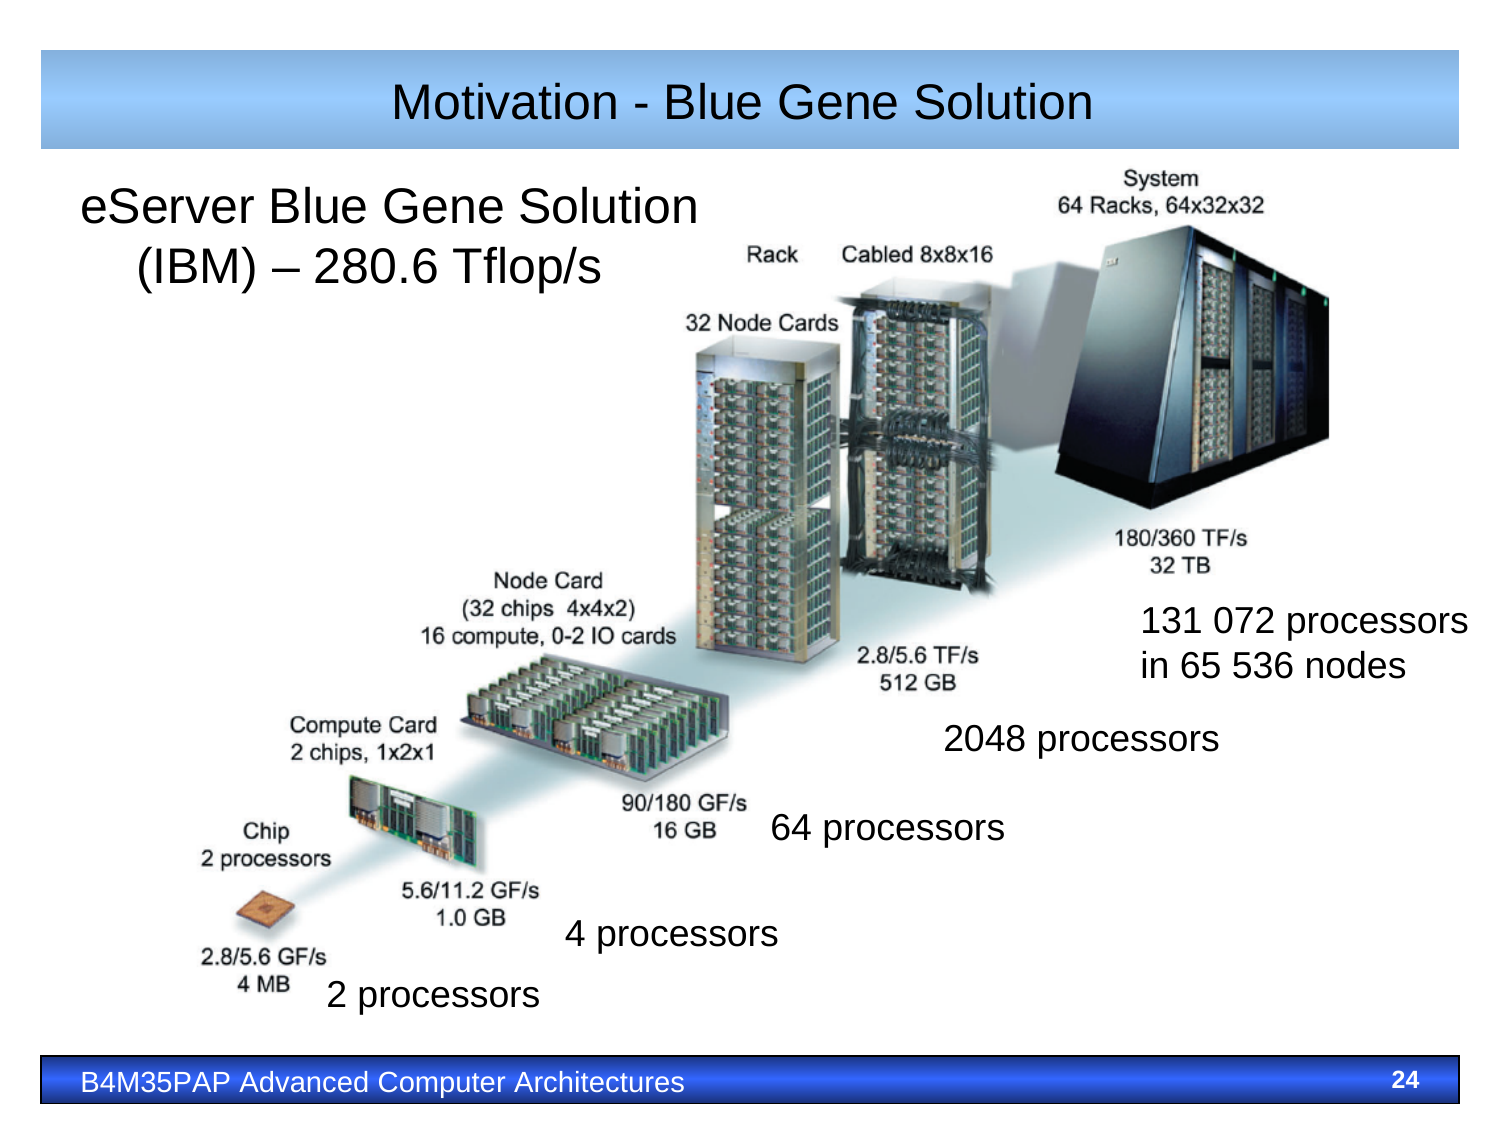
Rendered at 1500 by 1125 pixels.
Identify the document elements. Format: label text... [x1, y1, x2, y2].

text_box 2 processors [311, 1000, 566, 1023]
list eServer Blue Gene Solution (IBM) – 280.6 Tflop/s [64, 165, 1436, 1000]
text_box 131 072 processors in 65 536 nodes [1436, 589, 1500, 694]
title Motivation - Blue Gene Solution [41, 50, 1459, 149]
